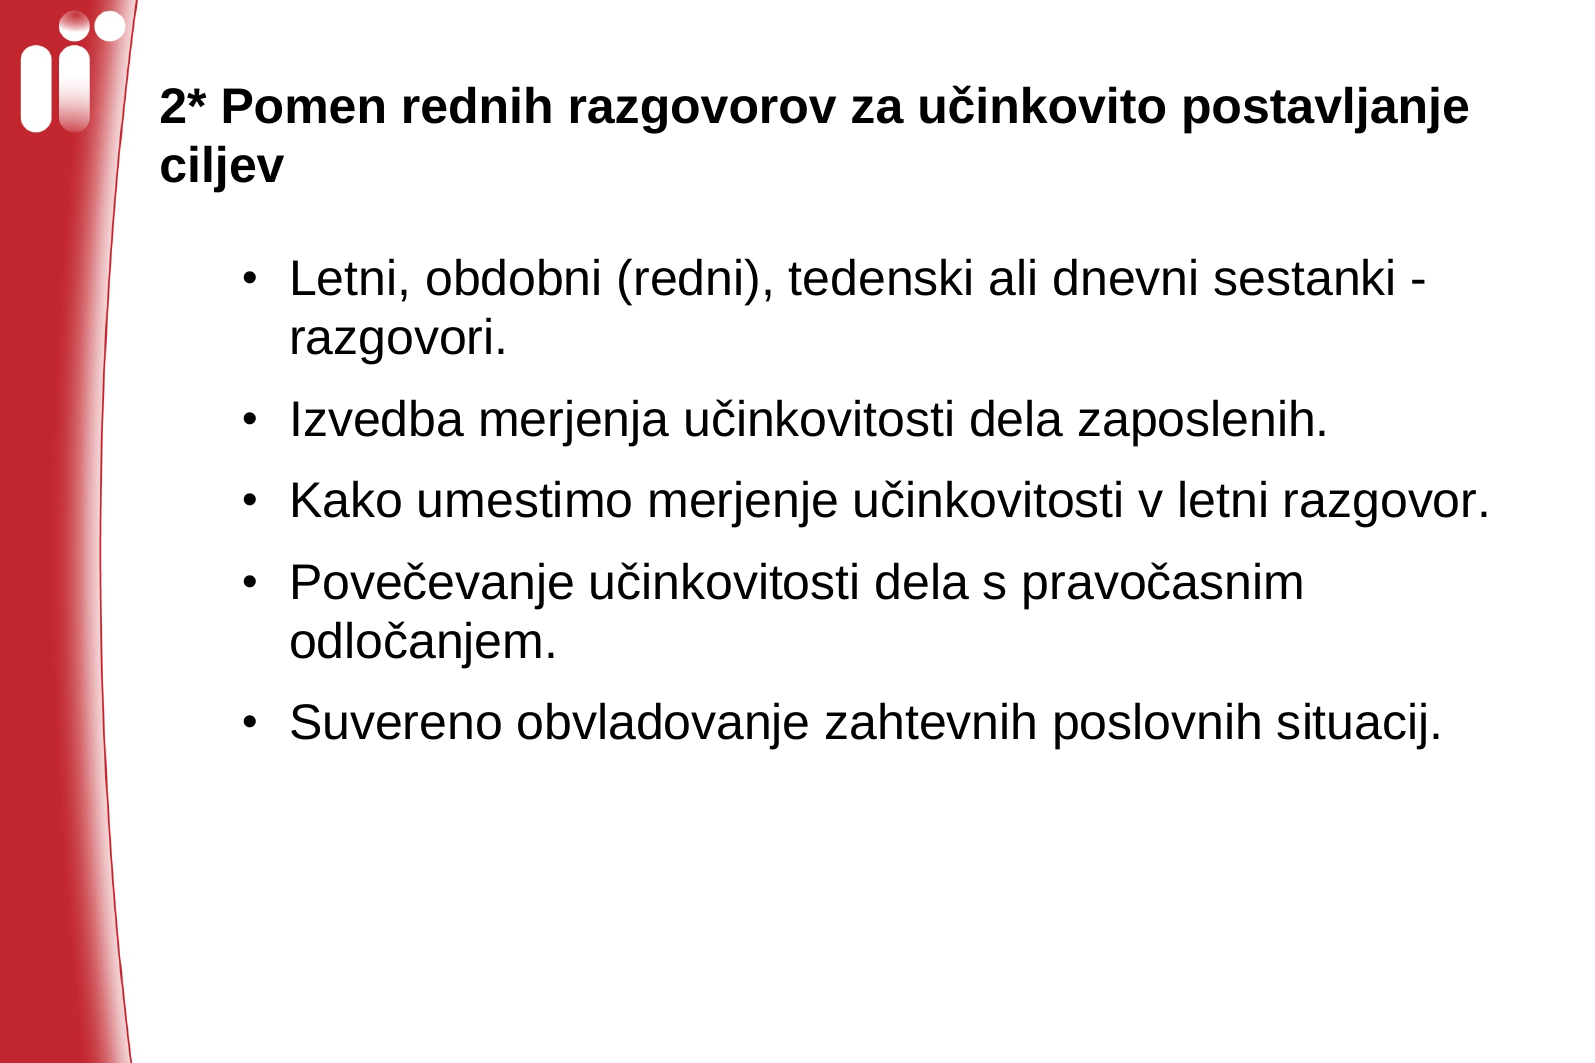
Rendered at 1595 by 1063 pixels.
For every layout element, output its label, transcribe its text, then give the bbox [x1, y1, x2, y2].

list Letni, obdobni (redni), tedenski ali dnevni sestanki - razgovori. Izvedba merjenja učinkovitosti dela zaposlenih. Kako umestimo merjenje učinkovitosti v letni razgovor. Povečevanje učinkovitosti dela s pravočasnim odločanjem. Suvereno obvladovanje zahtevnih poslovnih situacij. [147, 248, 1515, 1063]
picture [0, 0, 1414, 1063]
title 2* Pomen rednih razgovorov za učinkovito postavljanje ciljev [159, 22, 1515, 248]
